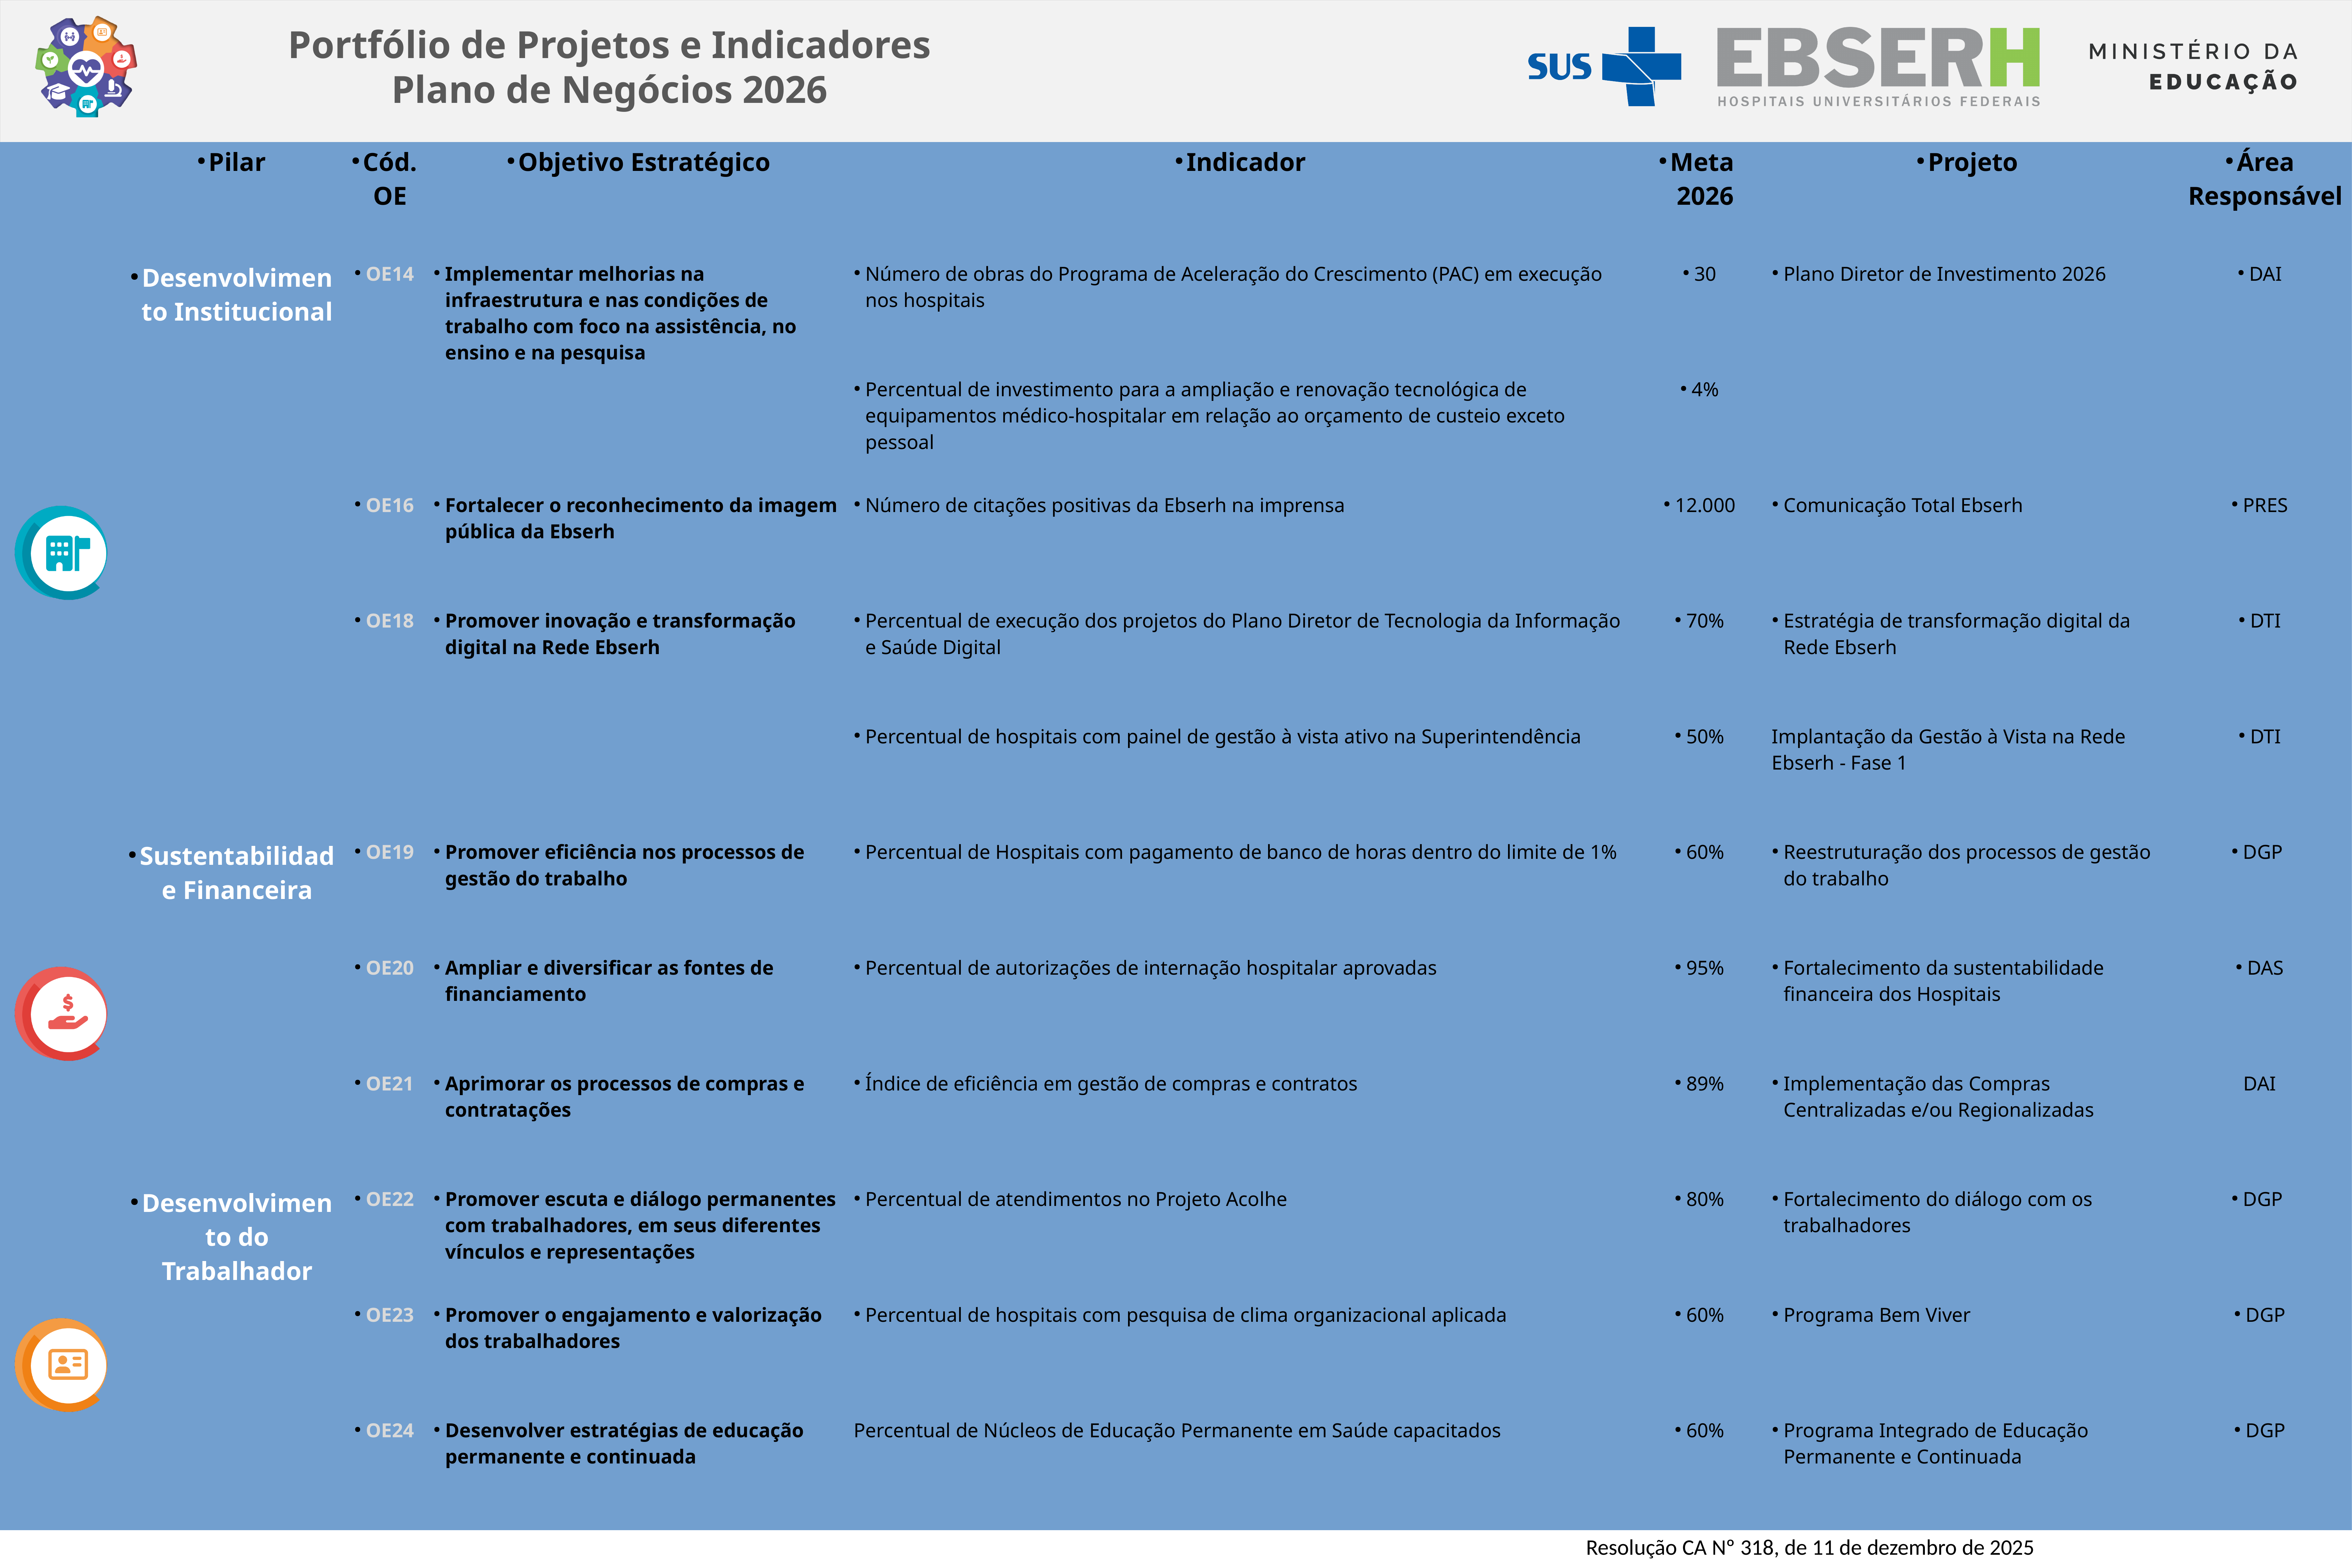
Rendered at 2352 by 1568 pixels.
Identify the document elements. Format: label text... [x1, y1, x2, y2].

table_cell Número de obras do Programa de Aceleração do Crescimento (PAC) em execução nos hospitais [849, 258, 1632, 373]
table_cell Percentual de autorizações de internação hospitalar aprovadas [849, 952, 1632, 1067]
table_cell Número de citações positivas da Ebserh na imprensa [849, 489, 1632, 605]
picture [1717, 27, 2297, 106]
table_cell Percentual de hospitais com pesquisa de clima organizacional aplicada [849, 1299, 1632, 1414]
picture [1528, 27, 1681, 106]
table_cell OE20 [340, 952, 428, 1067]
table_cell OE14 [340, 258, 428, 489]
table_cell OE23 [340, 1299, 428, 1414]
picture [6, 958, 116, 1069]
table_header Meta 2026 [1632, 142, 1767, 258]
table_header Pilar [123, 142, 340, 258]
table_cell OE22 [340, 1183, 428, 1299]
table_cell 60% [1632, 836, 1767, 952]
table_cell Índice de eficiência em gestão de compras e contratos [849, 1067, 1632, 1183]
table_cell DGP [2167, 1414, 2352, 1530]
table_cell OE18 [340, 605, 428, 836]
table_header Indicador [849, 142, 1632, 258]
table_cell Promover eficiência nos processos de gestão do trabalho [428, 836, 849, 952]
table_cell Promover o engajamento e valorização dos trabalhadores [428, 1299, 849, 1414]
table_cell DGP [2167, 1299, 2352, 1414]
table_header Projeto [1767, 142, 2167, 258]
table_cell Programa Bem Viver [1767, 1299, 2167, 1414]
table_cell Percentual de atendimentos no Projeto Acolhe [849, 1183, 1632, 1299]
table_cell [0, 258, 123, 836]
table_cell Percentual de investimento para a ampliação e renovação tecnológica de equipamentos médico-hospitalar em relação ao orçamento de custeio exceto pessoal [849, 373, 1632, 489]
picture [33, 9, 138, 121]
table_cell Promover escuta e diálogo permanentes com trabalhadores, em seus diferentes vínculos e representações [428, 1183, 849, 1299]
table_cell Implementação das Compras Centralizadas e/ou Regionalizadas [1767, 1067, 2167, 1183]
table_cell DGP [2167, 836, 2352, 952]
table_cell Plano Diretor de Investimento 2026 [1767, 258, 2167, 489]
table_cell Implementar melhorias na infraestrutura e nas condições de trabalho com foco na assistência, no ensino e na pesquisa [428, 258, 849, 489]
table_cell OE19 [340, 836, 428, 952]
table_cell Reestruturação dos processos de gestão do trabalho [1767, 836, 2167, 952]
table_cell Fortalecimento da sustentabilidade financeira dos Hospitais [1767, 952, 2167, 1067]
table_cell 70% [1632, 605, 1767, 720]
table_cell Percentual de execução dos projetos do Plano Diretor de Tecnologia da Informação e Saúde Digital [849, 605, 1632, 720]
table_cell OE21 [340, 1067, 428, 1183]
table_cell [0, 1183, 123, 1530]
picture [6, 1310, 116, 1420]
table_cell Estratégia de transformação digital da Rede Ebserh [1767, 605, 2167, 720]
table_cell Percentual de hospitais com painel de gestão à vista ativo na Superintendência [849, 720, 1632, 836]
table_cell 60% [1632, 1299, 1767, 1414]
table_header Área Responsável [2167, 142, 2352, 258]
table_header Cód. OE [340, 142, 428, 258]
table_cell PRES [2167, 489, 2352, 605]
text_box Resolução CA Nº 318, de 11 de dezembro de 2025 [1581, 1530, 2349, 1562]
table_cell Ampliar e diversificar as fontes de financiamento [428, 952, 849, 1067]
table_cell Desenvolvimento do Trabalhador [123, 1183, 340, 1530]
table_cell 60% [1632, 1414, 1767, 1530]
table_cell DAI [2167, 1067, 2352, 1183]
table_cell [0, 836, 123, 1183]
picture [6, 497, 116, 608]
table_cell Sustentabilidade Financeira [123, 836, 340, 1183]
table_cell Comunicação Total Ebserh [1767, 489, 2167, 605]
table_cell OE16 [340, 489, 428, 605]
text_box [0, 0, 2352, 142]
table_cell DGP [2167, 1183, 2352, 1299]
table_cell Fortalecimento do diálogo com os trabalhadores [1767, 1183, 2167, 1299]
table_cell 89% [1632, 1067, 1767, 1183]
table_cell 95% [1632, 952, 1767, 1067]
table_cell 50% [1632, 720, 1767, 836]
table_cell DTI [2167, 720, 2352, 836]
table_cell Fortalecer o reconhecimento da imagem pública da Ebserh [428, 489, 849, 605]
table_cell DTI [2167, 605, 2352, 720]
table_cell Promover inovação e transformação digital na Rede Ebserh [428, 605, 849, 836]
text_box Portfólio de Projetos e Indicadores Plano de Negócios 2026 [138, 9, 1176, 74]
table_cell 30 [1632, 258, 1767, 373]
table_header [0, 142, 123, 258]
table_cell Percentual de Hospitais com pagamento de banco de horas dentro do limite de 1% [849, 836, 1632, 952]
table_cell Desenvolver estratégias de educação permanente e continuada [428, 1414, 849, 1530]
table_cell Aprimorar os processos de compras e contratações [428, 1067, 849, 1183]
table_cell DAS [2167, 952, 2352, 1067]
table_cell Implantação da Gestão à Vista na Rede Ebserh - Fase 1 [1767, 720, 2167, 836]
table_cell Percentual de Núcleos de Educação Permanente em Saúde capacitados [849, 1414, 1632, 1530]
table_cell 12.000 [1632, 489, 1767, 605]
table_cell OE24 [340, 1414, 428, 1530]
table_cell 4% [1632, 373, 1767, 489]
table_cell Desenvolvimento Institucional [123, 258, 340, 836]
table_header Objetivo Estratégico [428, 142, 849, 258]
table_cell DAI [2167, 258, 2352, 489]
table_cell 80% [1632, 1183, 1767, 1299]
table_cell Programa Integrado de Educação Permanente e Continuada [1767, 1414, 2167, 1530]
